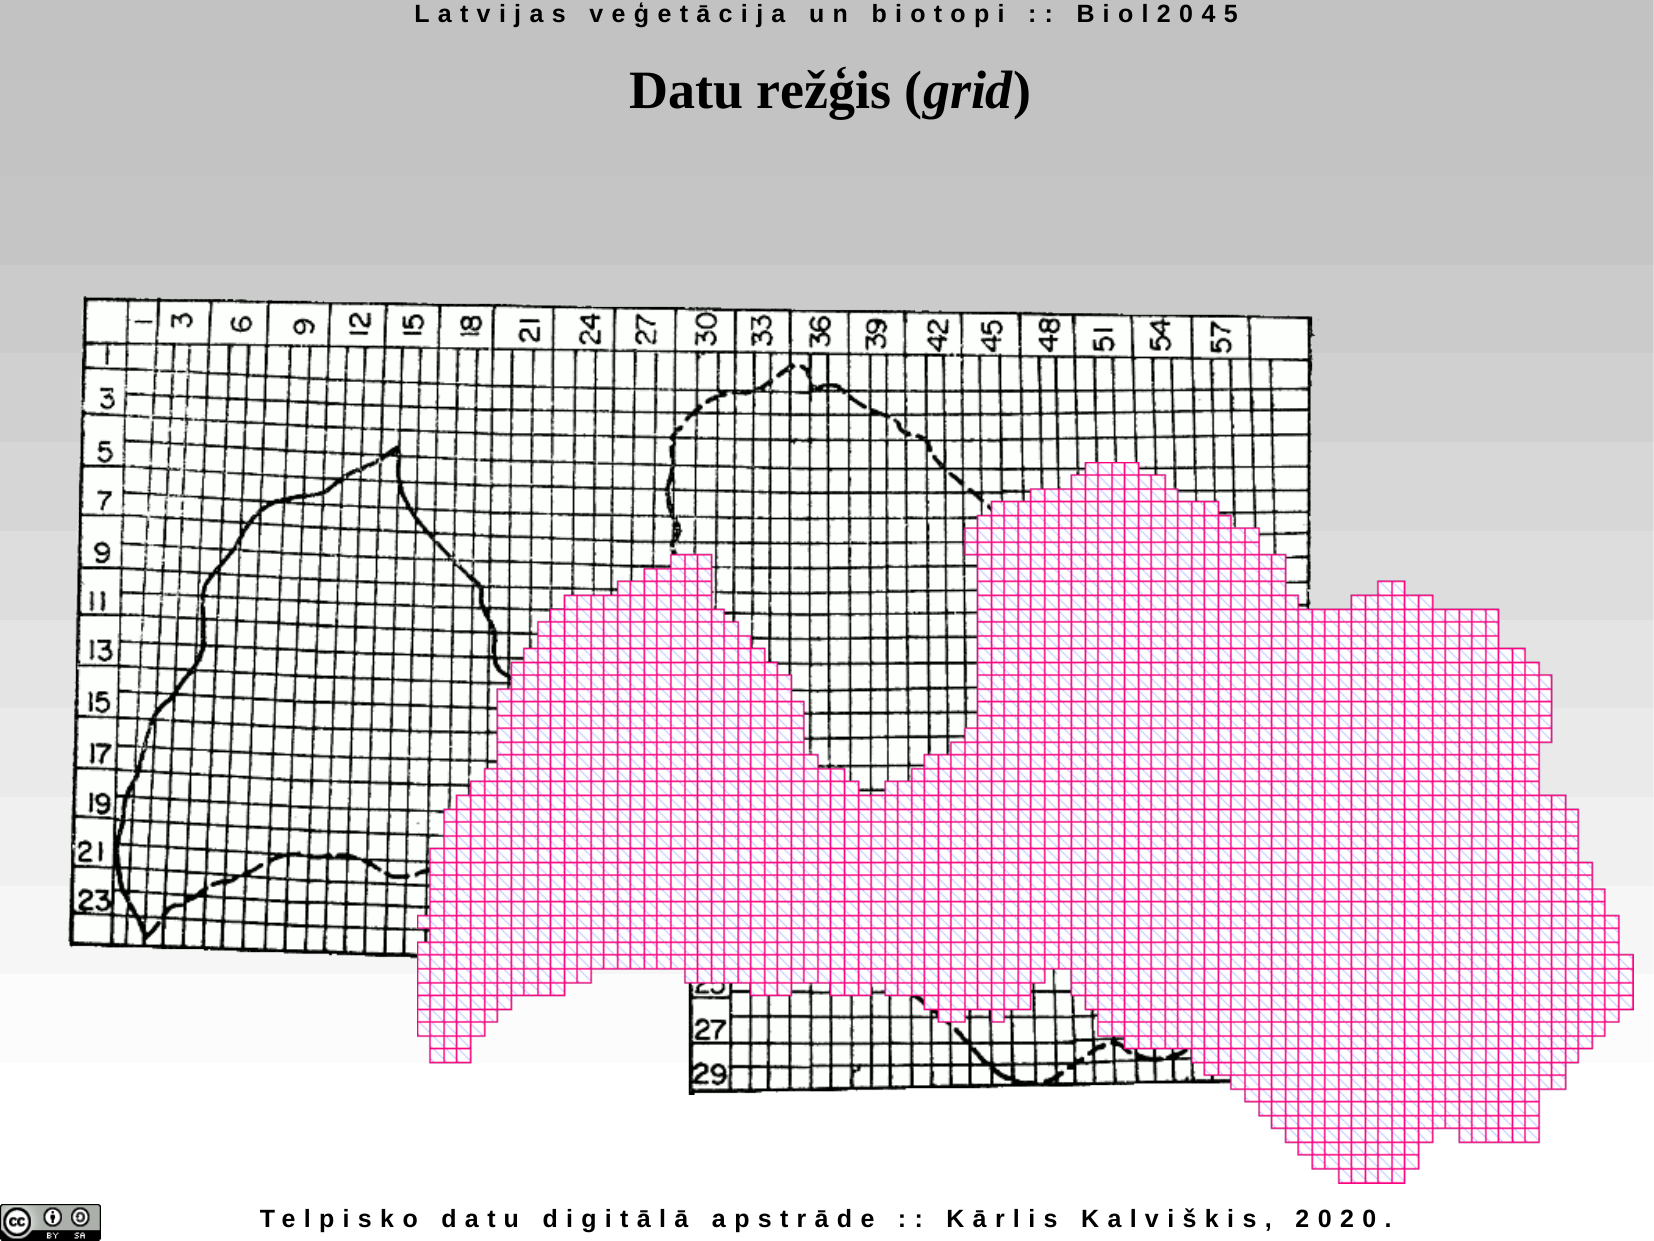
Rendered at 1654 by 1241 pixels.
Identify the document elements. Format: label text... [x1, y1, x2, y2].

title Datu režģis (grid) [34, 61, 1626, 296]
picture [0, 0, 1654, 1241]
